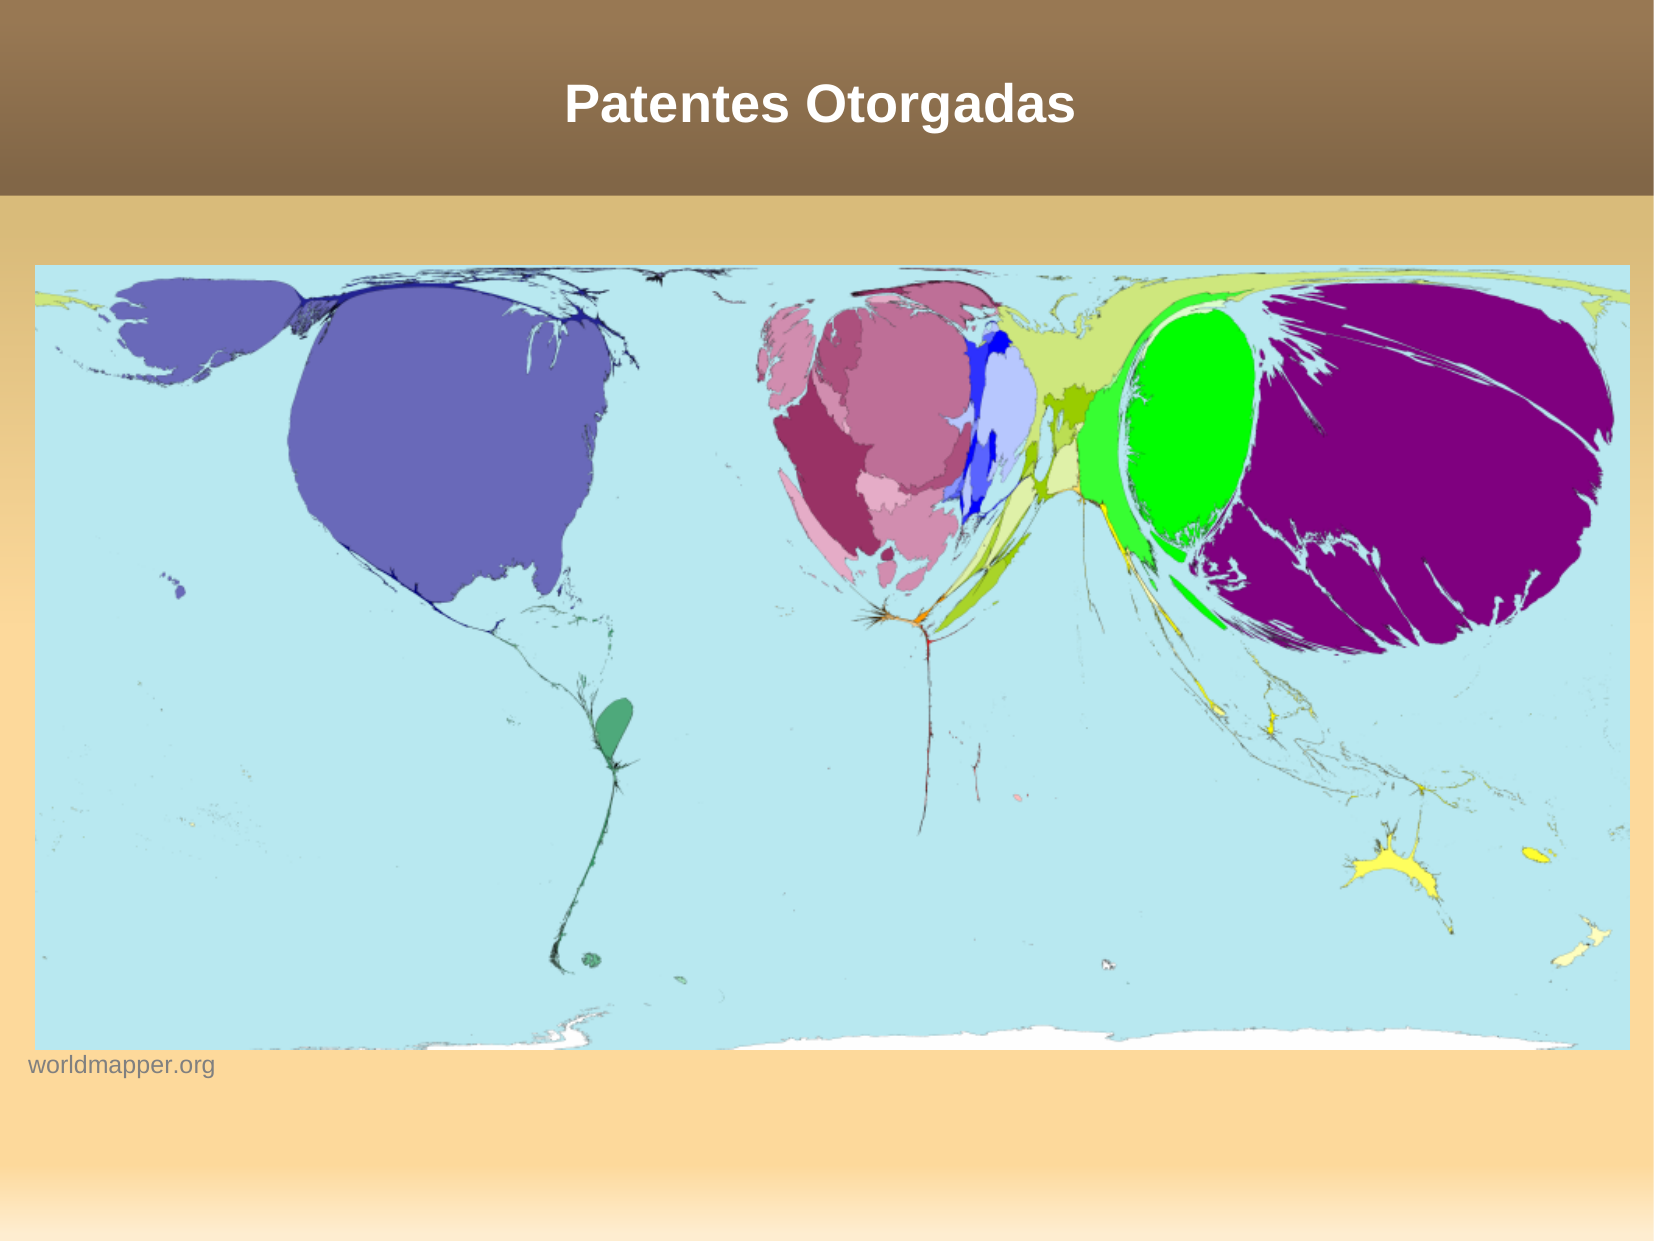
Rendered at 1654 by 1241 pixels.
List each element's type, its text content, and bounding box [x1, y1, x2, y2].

title Patentes Otorgadas [76, 0, 1565, 208]
picture [0, 0, 1654, 1241]
text_box worldmapper.org [28, 1051, 214, 1080]
